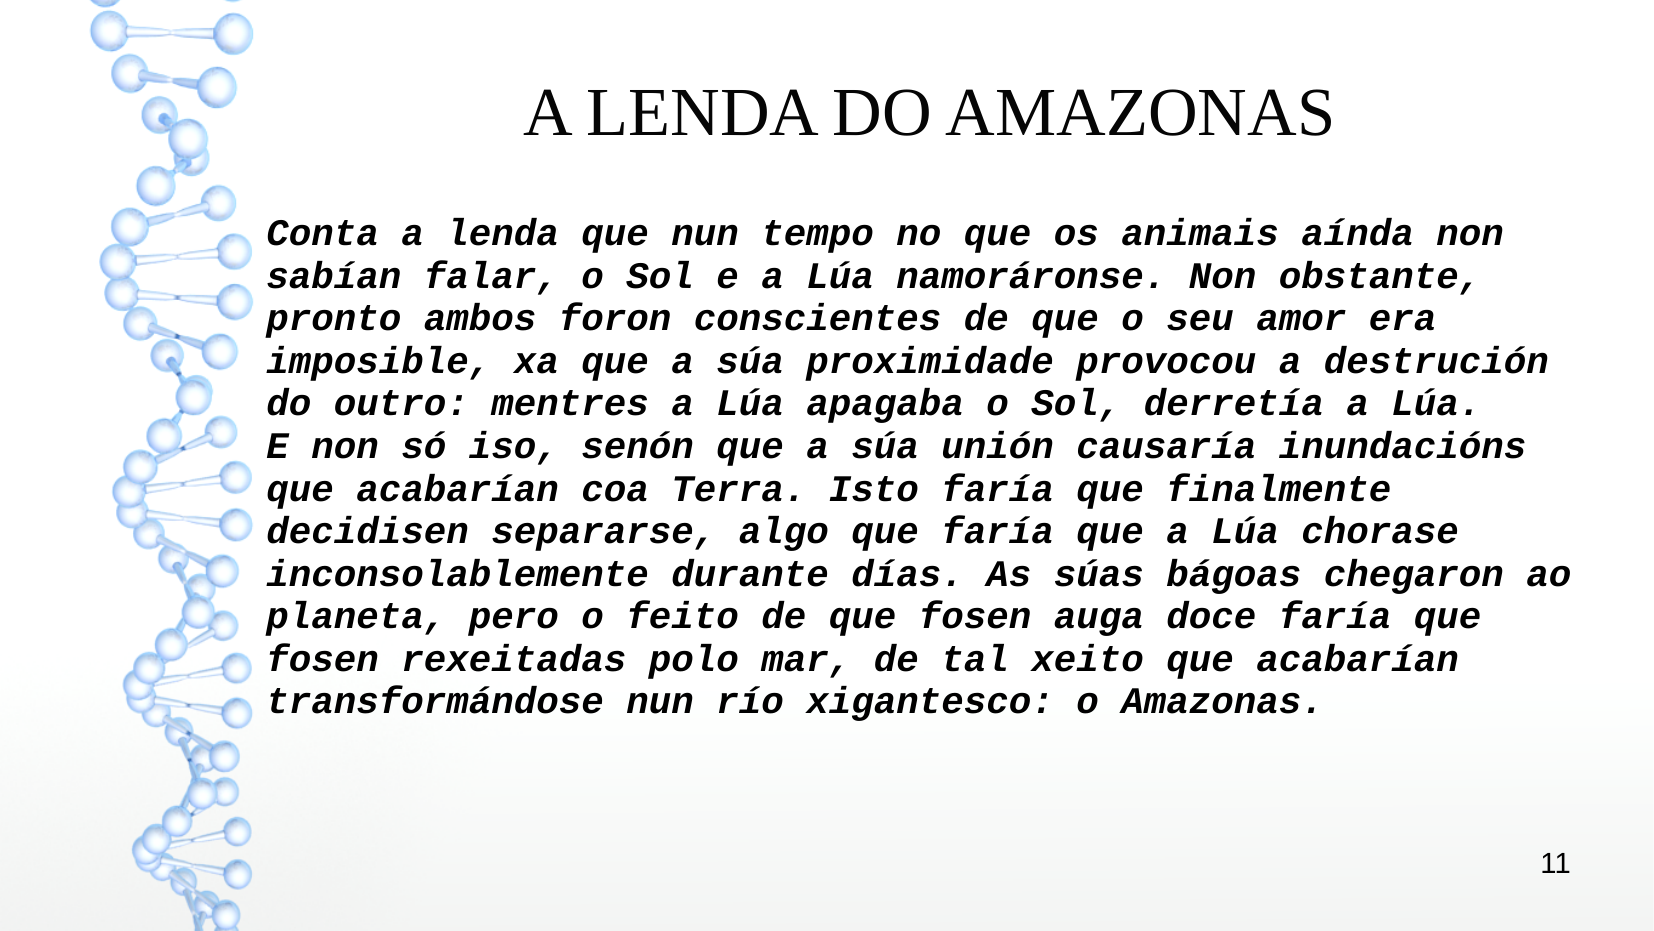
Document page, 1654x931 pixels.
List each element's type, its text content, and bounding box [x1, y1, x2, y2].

picture [0, 0, 1654, 931]
title A LENDA DO AMAZONAS [265, 35, 1595, 189]
text_box Conta a lenda que nun tempo no que os animais aínda non sabían falar, o Sol e a Lúa namoráronse. Non obstante, pronto ambos foron conscientes de que o seu amor era imposible, xa que a súa proximidade provocou a destrución do outro: mentres a Lúa apagaba o Sol, derretía a Lúa. E non só iso, senón que a súa unión causaría inundacións que acabarían coa Terra. Isto faría que finalmente decidisen separarse, algo que faría que a Lúa chorase inconsolablemente durante días. As súas bágoas chegaron ao planeta, pero o feito de que fosen auga doce faría que fosen rexeitadas polo mar, de tal xeito que acabarían transformándose nun río xigantesco: o Amazonas. [251, 207, 1599, 733]
